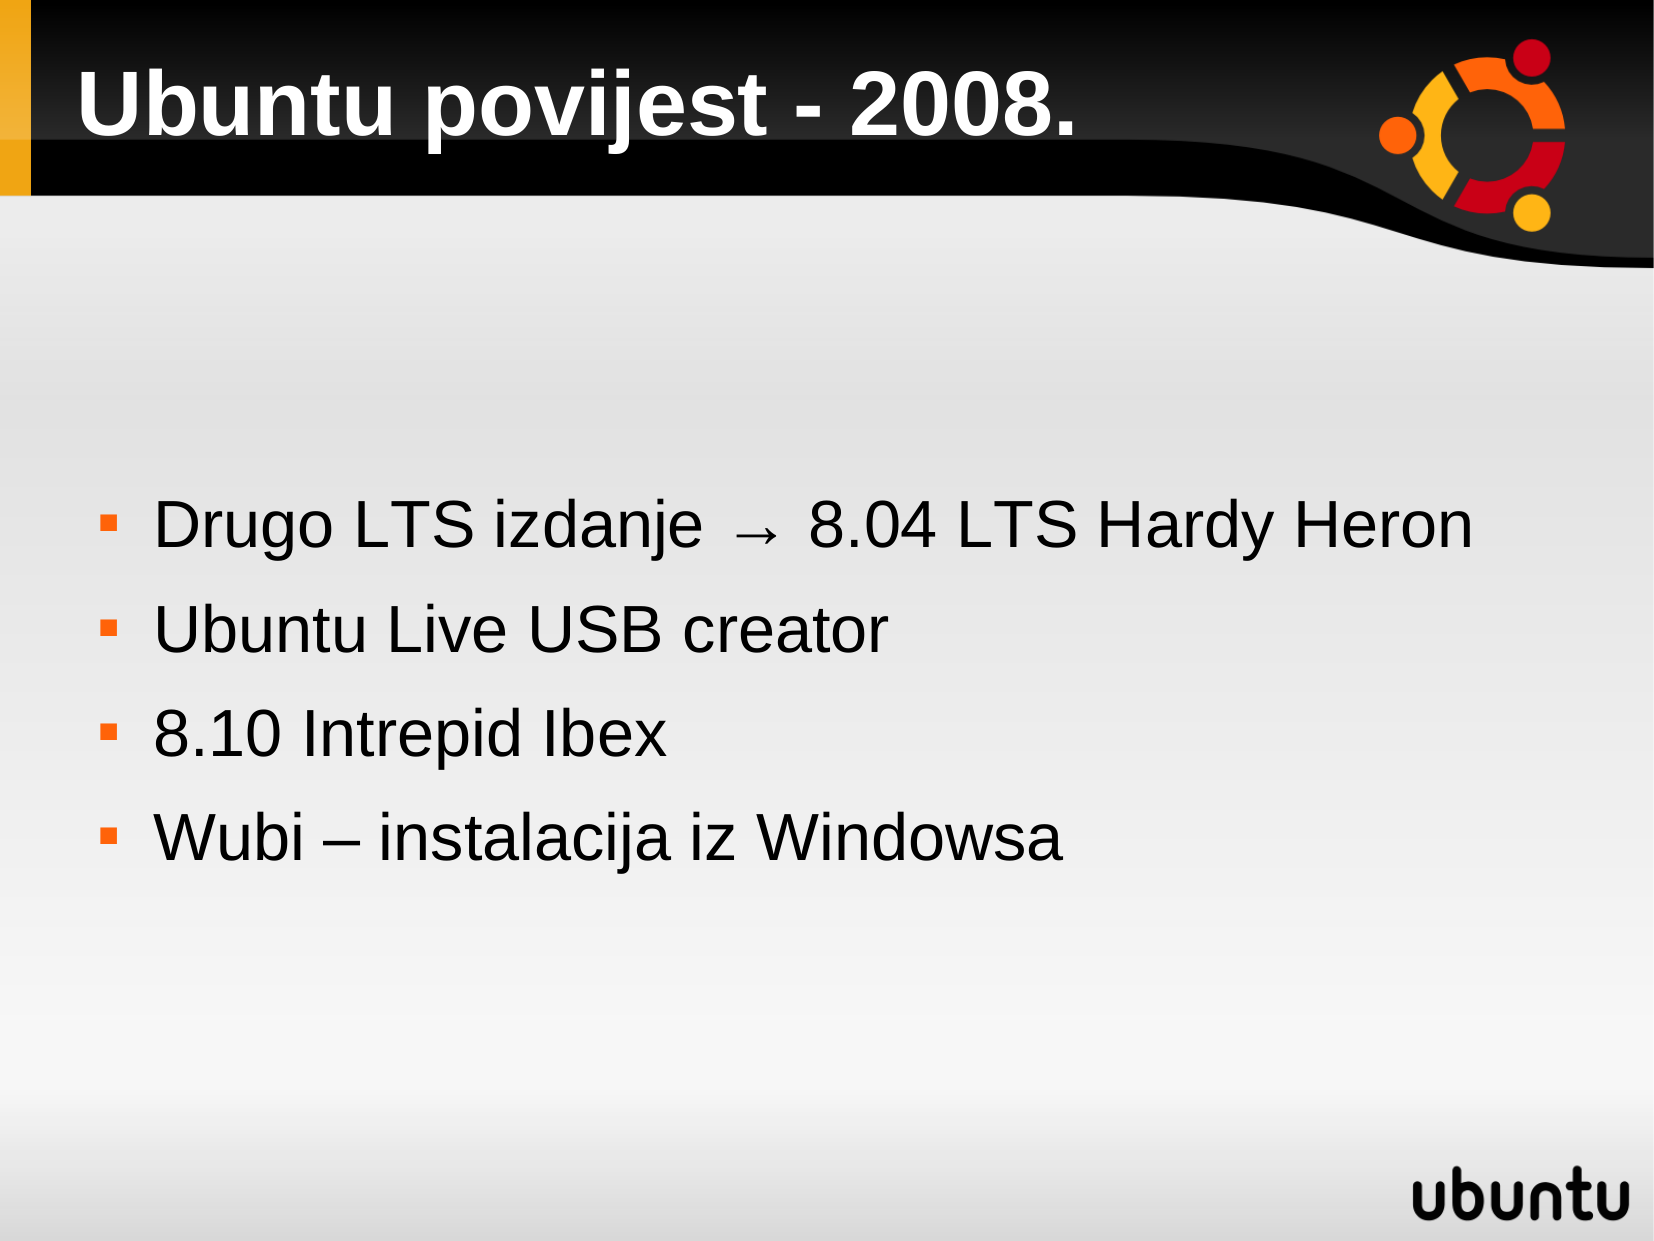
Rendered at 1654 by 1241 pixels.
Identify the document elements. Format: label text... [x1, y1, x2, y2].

picture [0, 0, 1654, 1241]
title Ubuntu povijest - 2008. [76, 7, 1565, 200]
list Drugo LTS izdanje → 8.04 LTS Hardy Heron Ubuntu Live USB creator 8.10 Intrepid Ibex Wubi – instalacija iz Windowsa [82, 487, 1576, 876]
